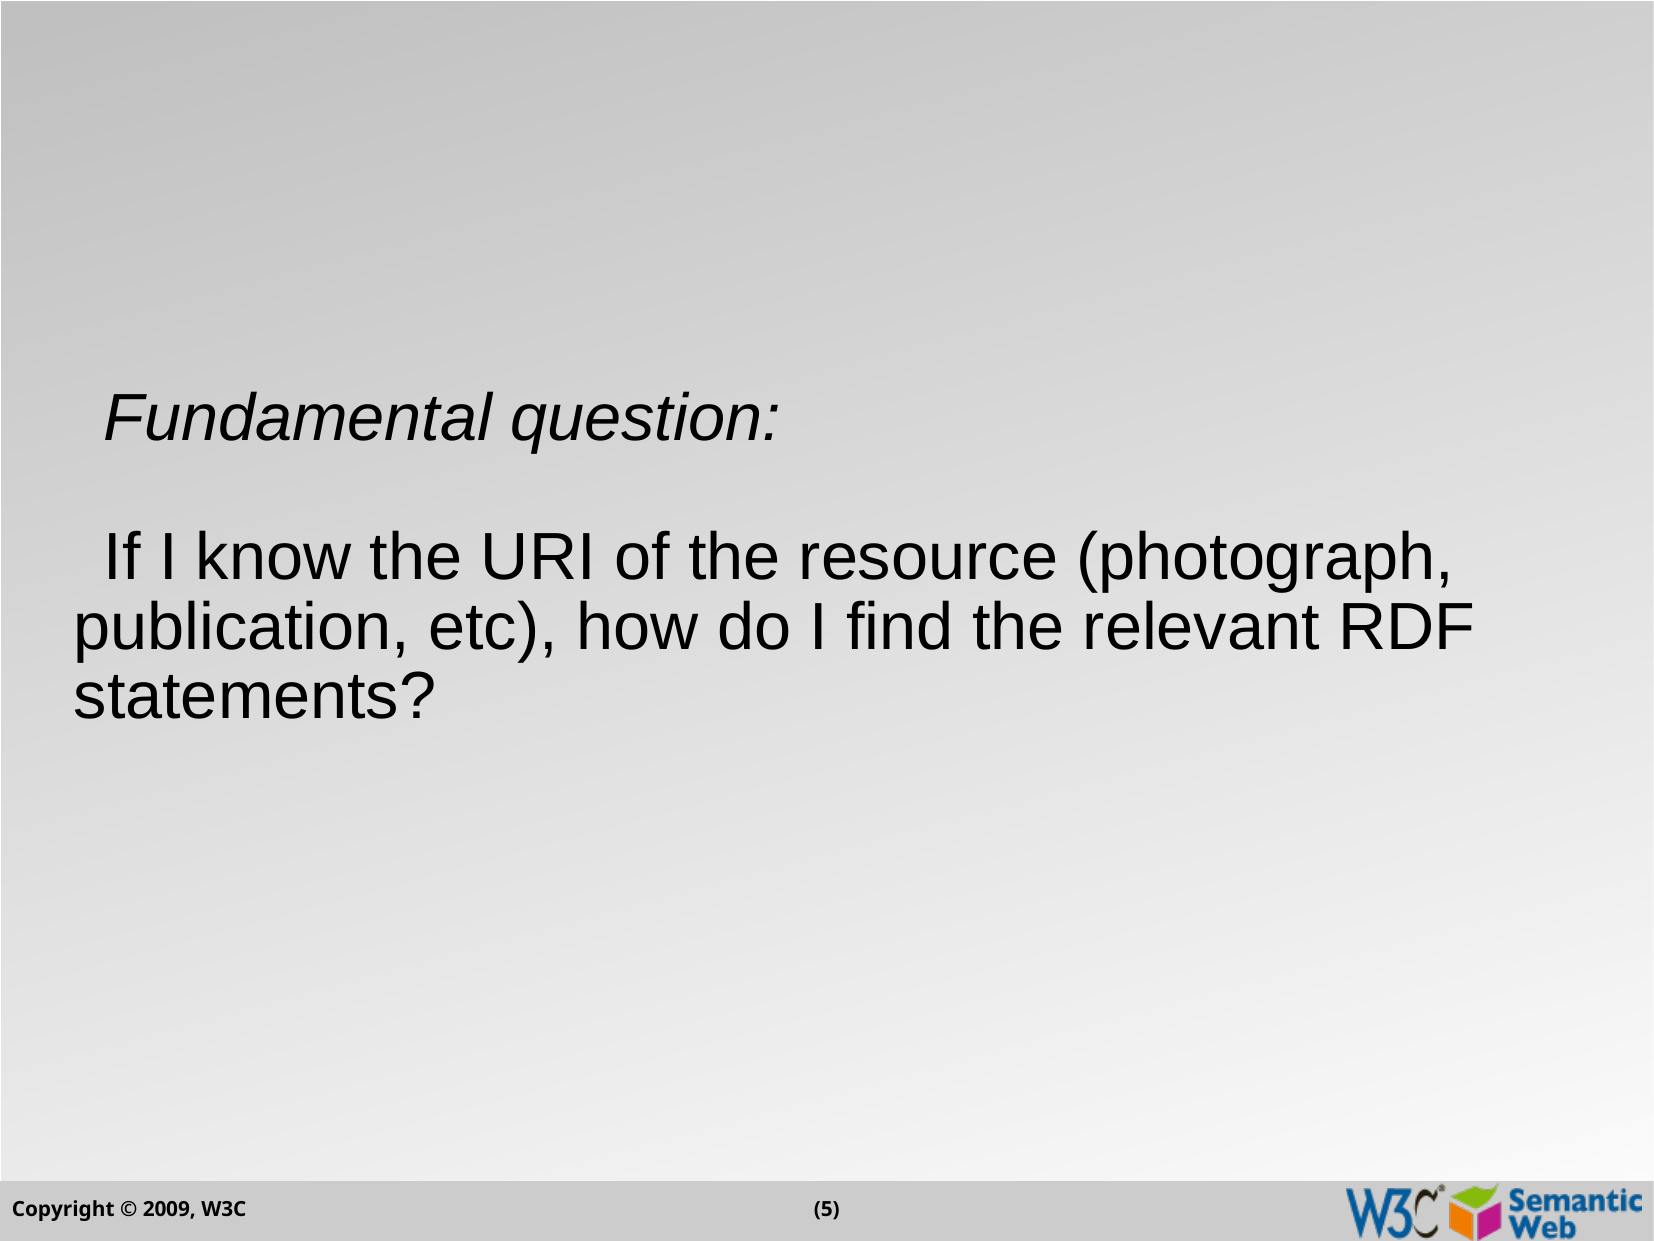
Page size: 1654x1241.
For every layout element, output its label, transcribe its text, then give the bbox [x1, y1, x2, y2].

picture [1, 1, 1654, 1241]
text_box Fundamental question: If I know the URI of the resource (photograph, publication, etc), how do I find the relevant RDF statements? [59, 302, 1595, 741]
